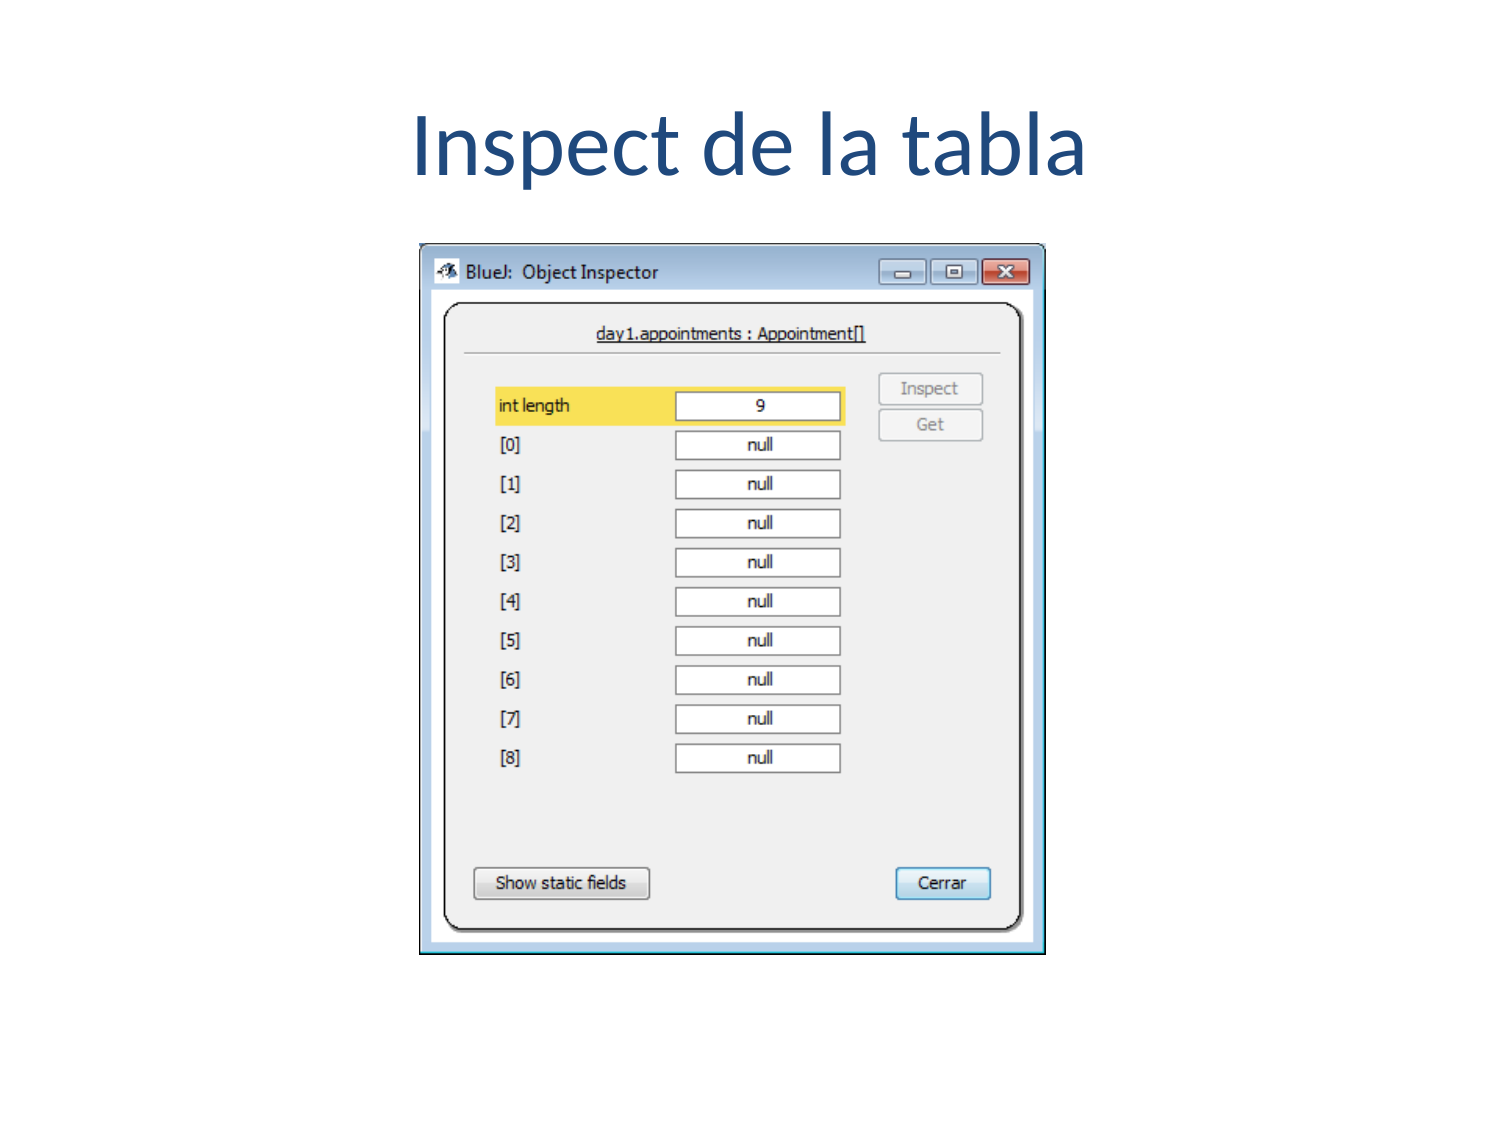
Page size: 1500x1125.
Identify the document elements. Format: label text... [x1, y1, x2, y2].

picture [419, 243, 1046, 955]
title Inspect de la tabla [75, 45, 1426, 233]
